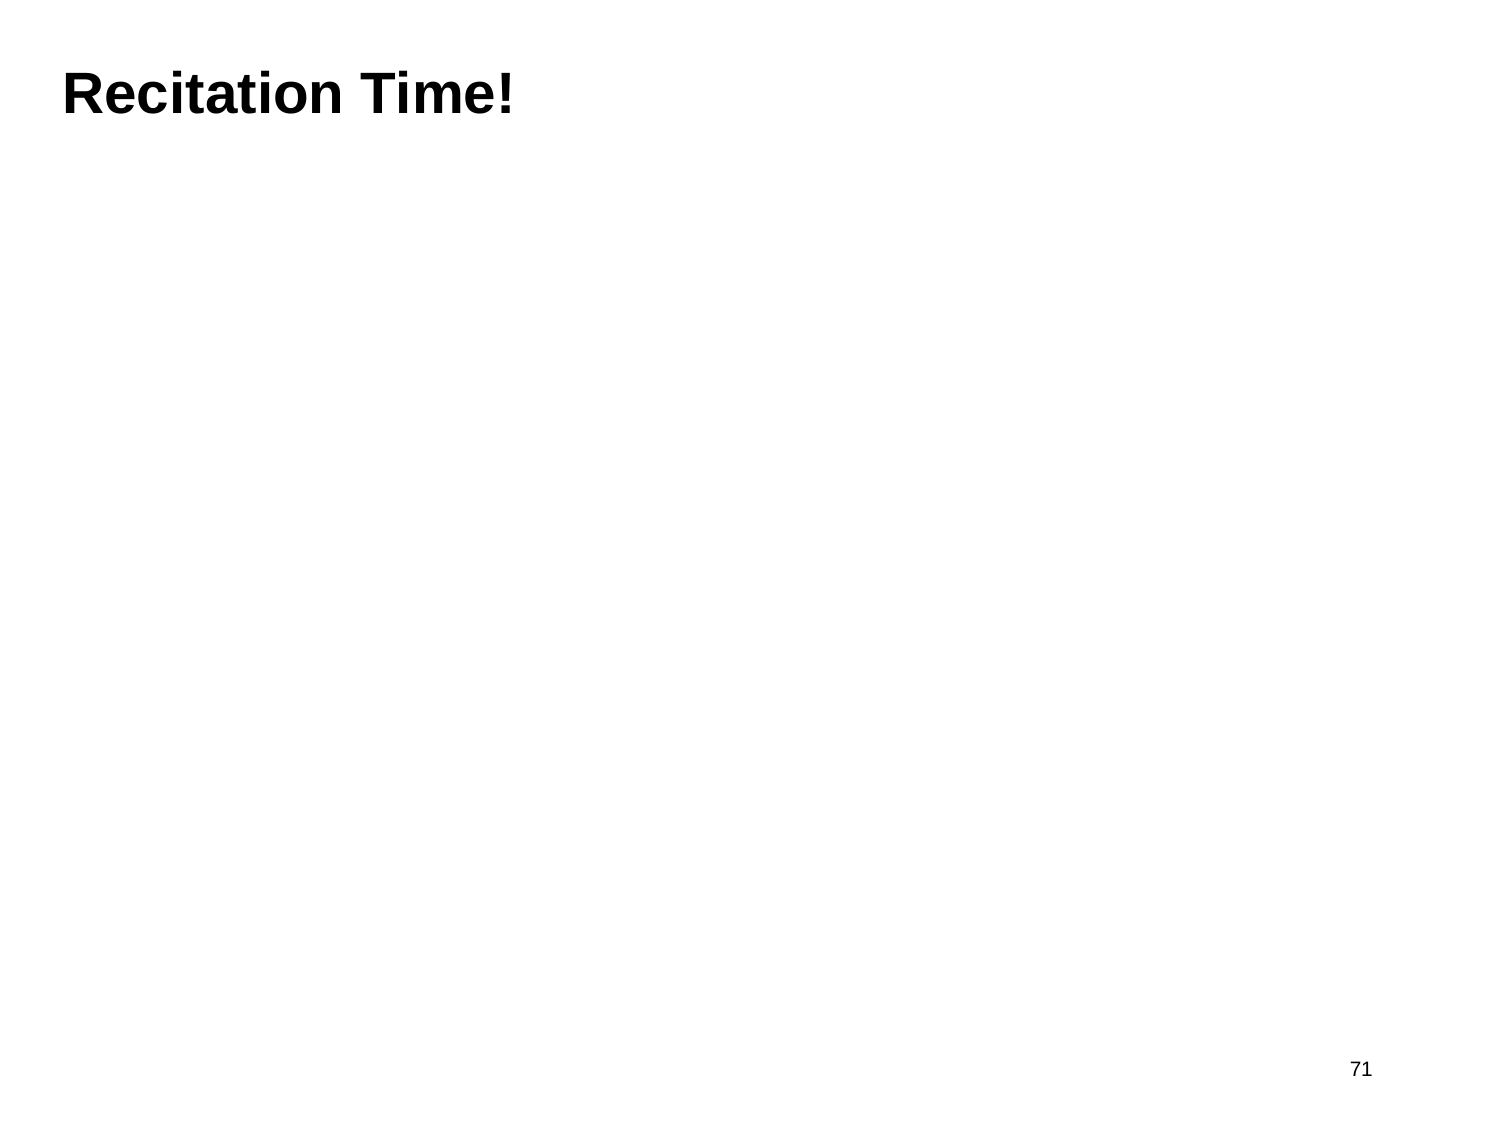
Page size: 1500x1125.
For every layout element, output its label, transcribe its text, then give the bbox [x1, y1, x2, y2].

title Recitation Time! [62, 24, 1338, 163]
